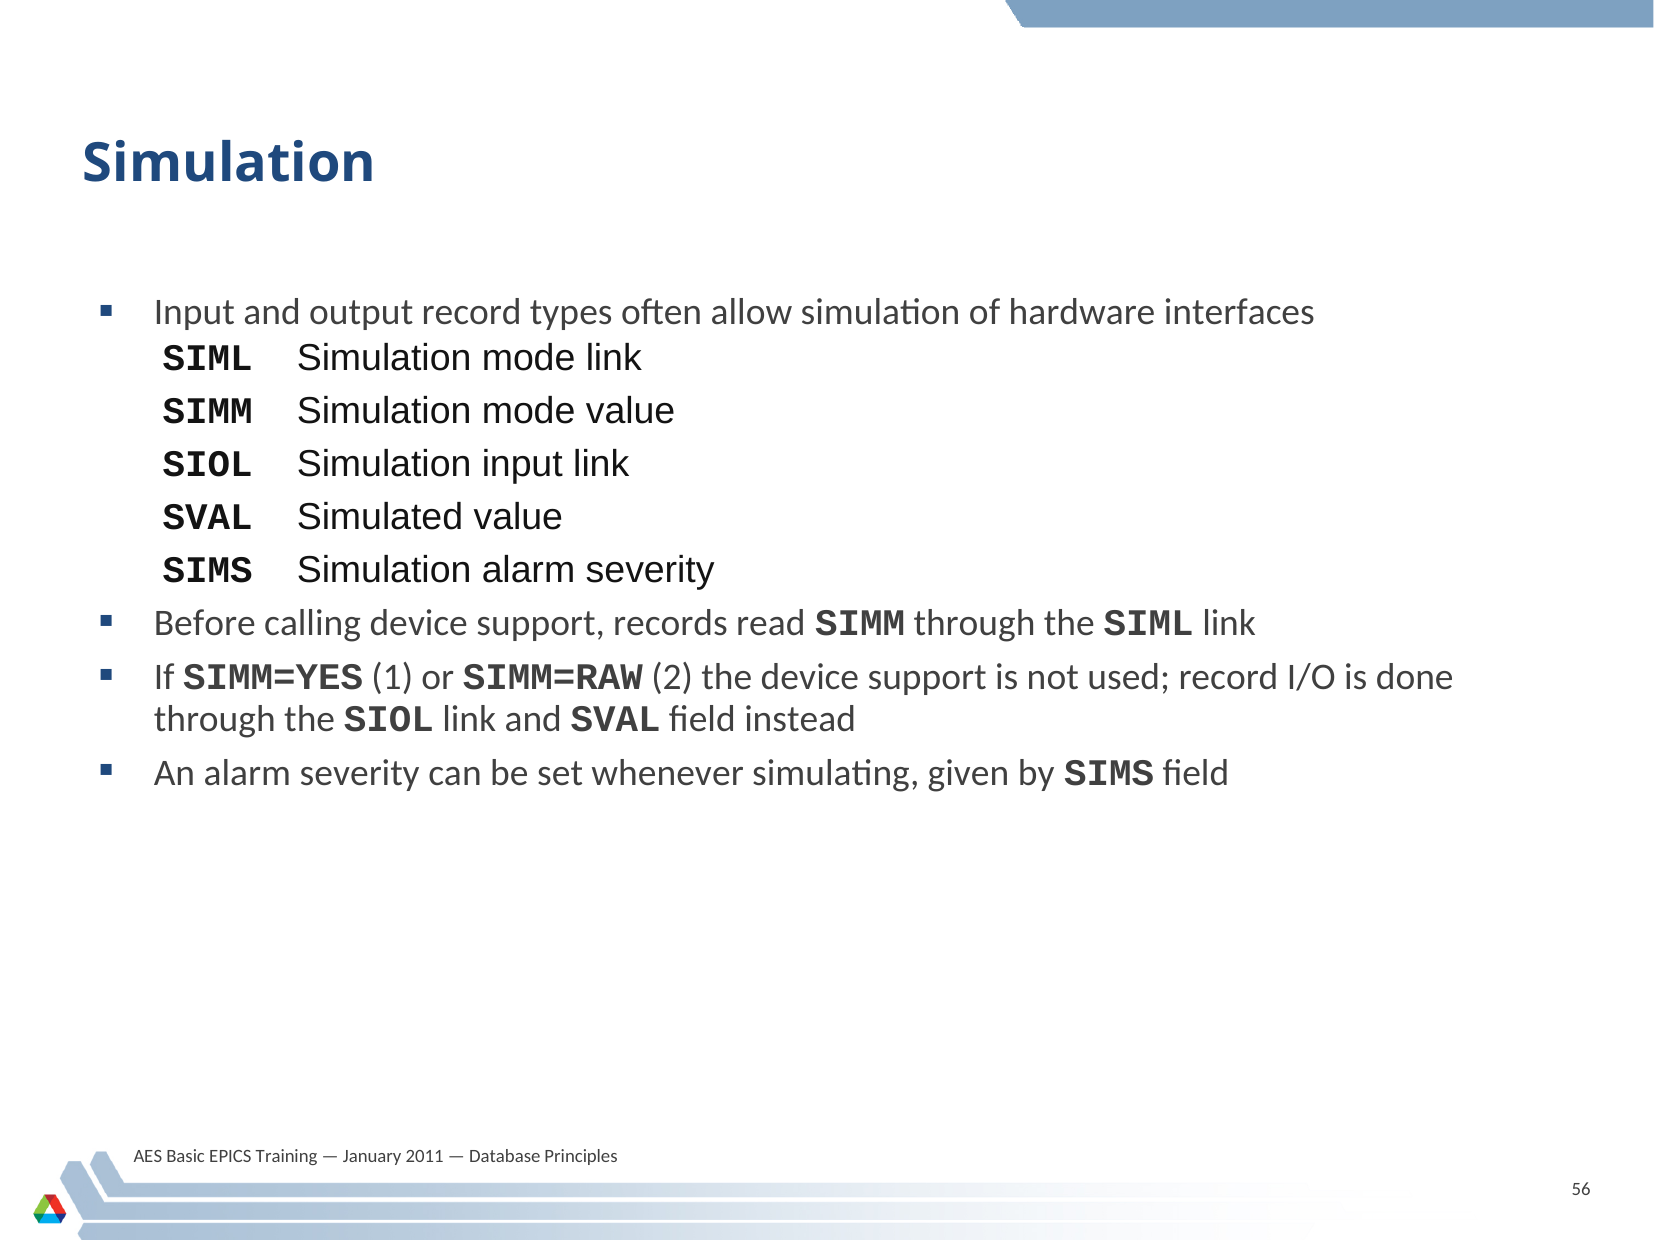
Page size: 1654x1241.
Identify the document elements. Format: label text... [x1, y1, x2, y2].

list Input and output record types often allow simulation of hardware interfaces SIML Simulation mode link SIMM Simulation mode value SIOL Simulation input link SVAL Simulated value SIMS Simulation alarm severity Before calling device support, records read SIMM through the SIML link If SIMM=YES (1) or SIMM=RAW (2) the device support is not used; record I/O is done through the SIOL link and SVAL field instead An alarm severity can be set whenever simulating, given by SIMS field [82, 289, 1571, 1123]
picture [0, 1143, 1654, 1240]
title Simulation [82, 128, 1571, 192]
picture [0, 0, 1654, 29]
